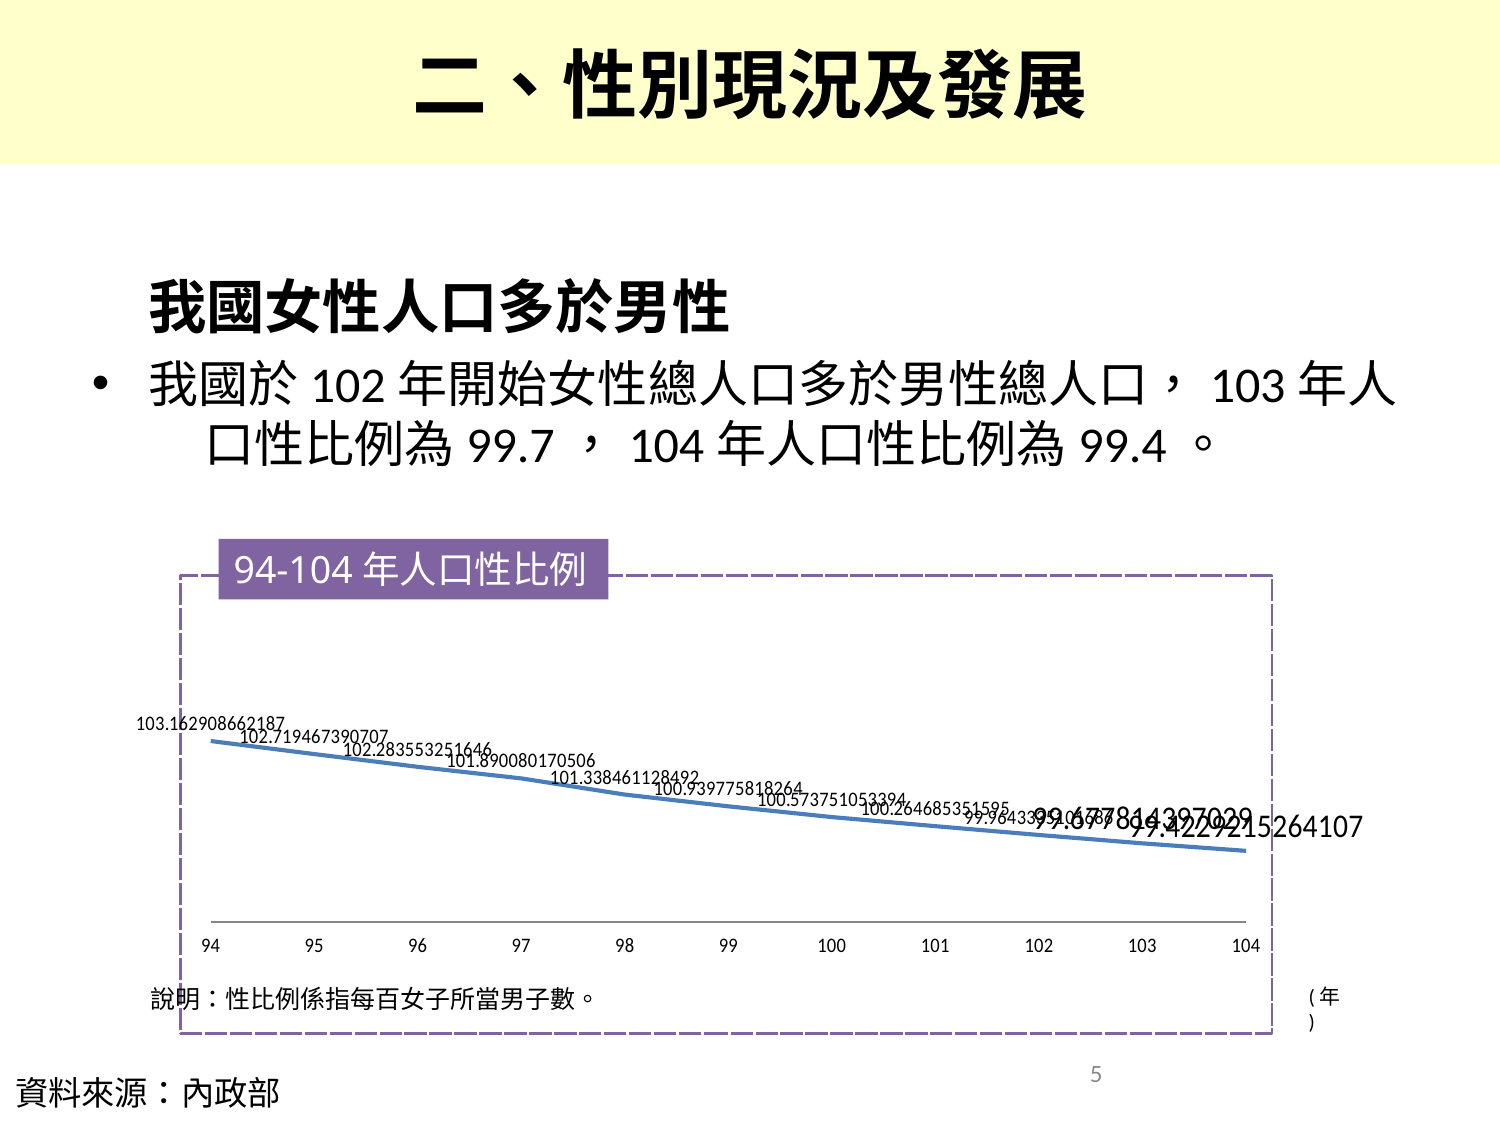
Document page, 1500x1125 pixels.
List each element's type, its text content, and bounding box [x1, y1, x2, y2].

text_box [1074, 1042, 1426, 1103]
text_box 94-104年人口性比例 [218, 538, 609, 600]
text_box 說明：性比例係指每百女子所當男子數。 [135, 975, 621, 1022]
text_box (年) [1293, 976, 1365, 1017]
text_box 資料來源：內政部 [0, 1064, 408, 1121]
chart [135, 574, 1365, 1036]
list 我國女性人口多於男性 我國於102年開始女性總人口多於男性總人口，103年人口性比例為99.7，104年人口性比例為99.4。 [76, 262, 1424, 516]
title 二、性別現況及發展 [0, 0, 1500, 165]
